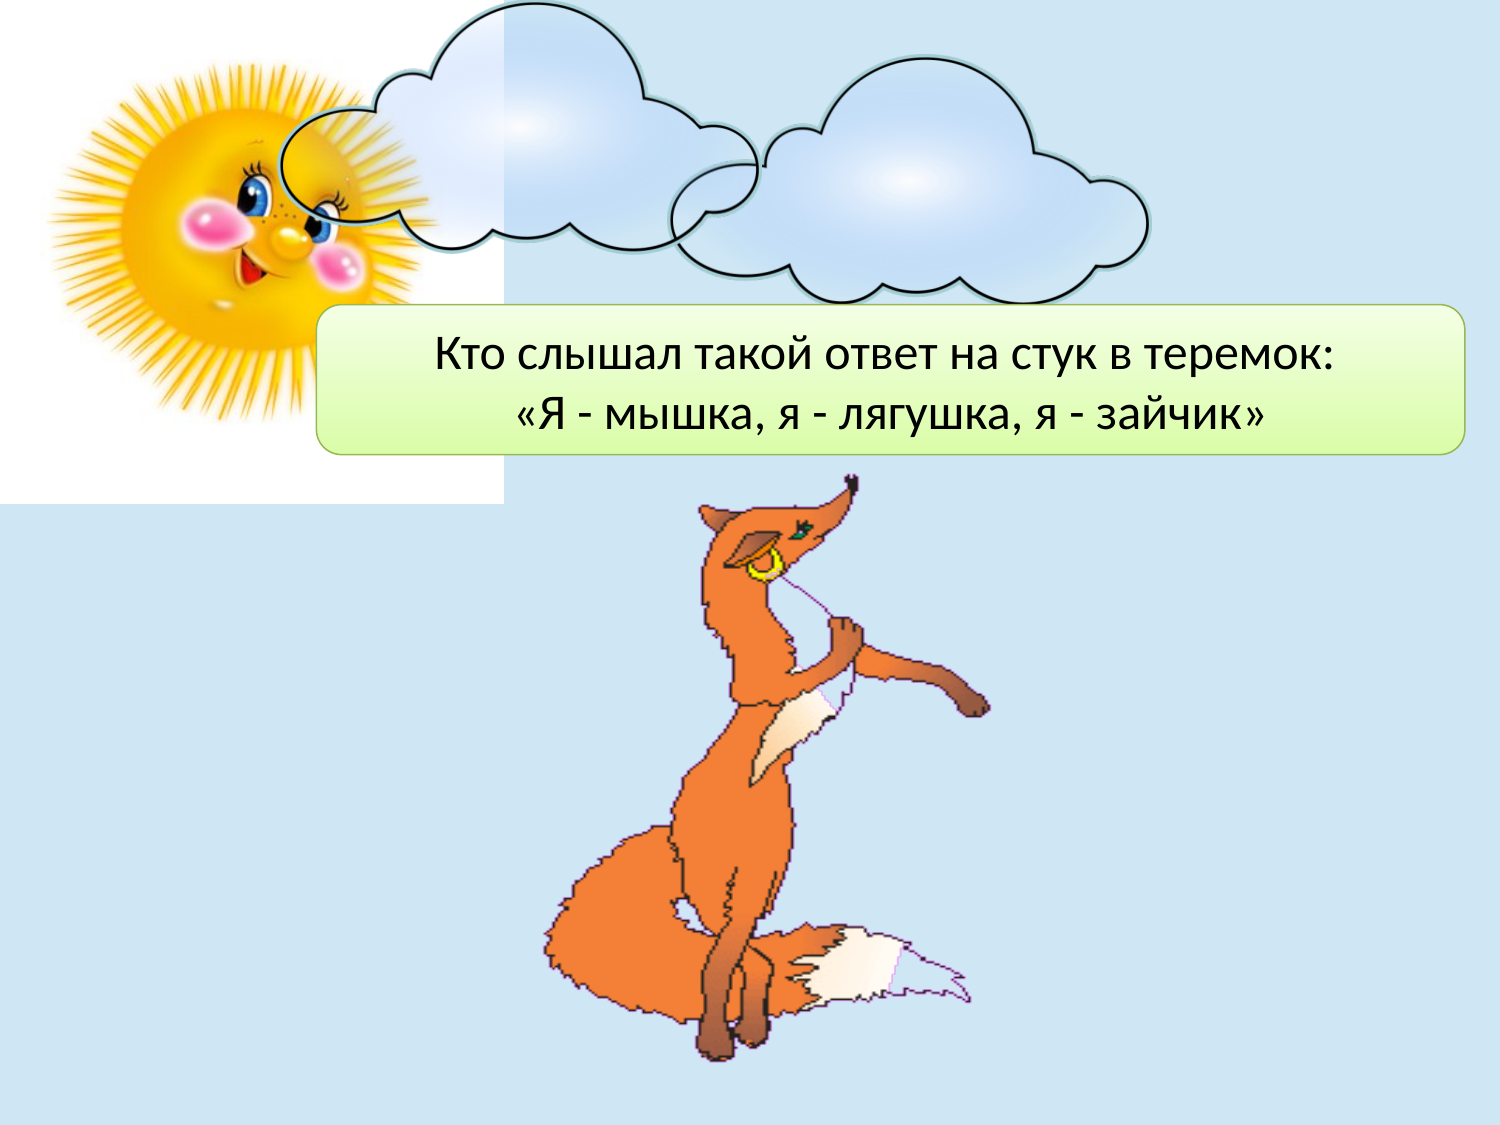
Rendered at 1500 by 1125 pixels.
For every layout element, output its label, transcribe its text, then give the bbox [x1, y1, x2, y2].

picture [539, 468, 997, 1067]
picture [0, 0, 1152, 504]
text_box Кто слышал такой ответ на стук в теремок: «Я - мышка, я - лягушка, я - зайчик» [316, 304, 1465, 455]
